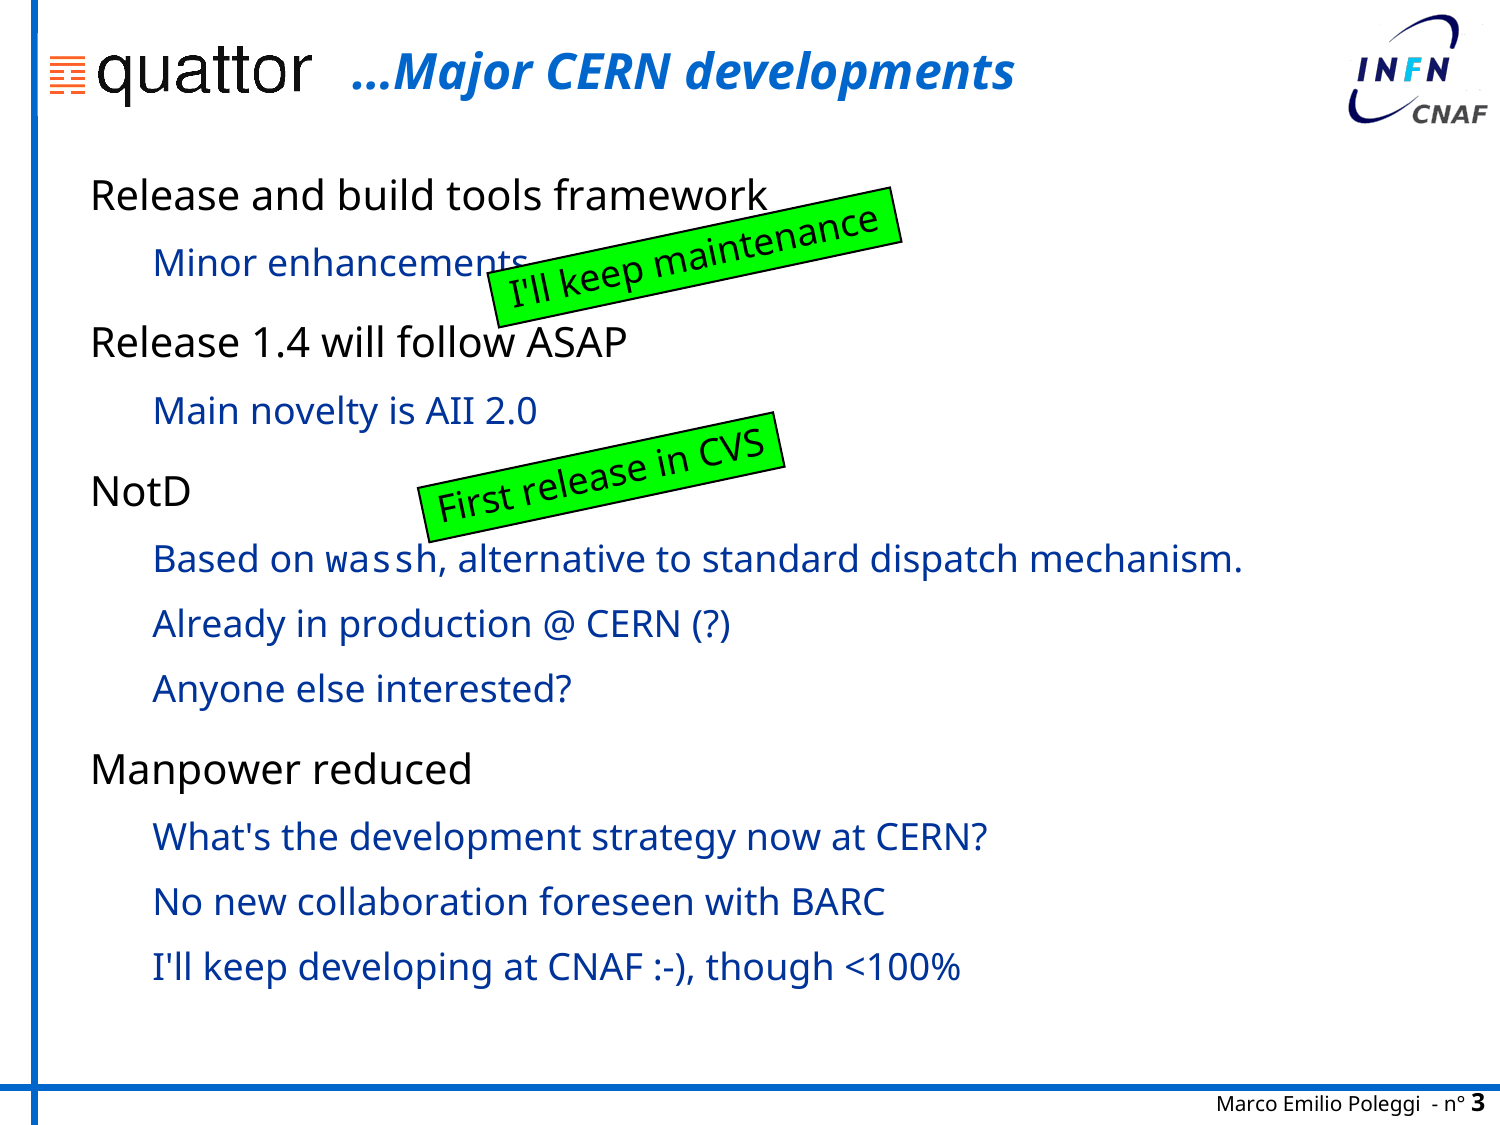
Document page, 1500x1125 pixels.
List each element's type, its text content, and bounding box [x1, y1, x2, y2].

picture [1347, 13, 1489, 125]
title …Major CERN developments [337, 35, 1381, 112]
text_box I'll keep maintenance [487, 187, 902, 328]
list Release and build tools framework Minor enhancements Release 1.4 will follow ASAP Main novelty is AII 2.0 NotD Based on wassh, alternative to standard dispatch mechanism. Already in production @ CERN (?) Anyone else interested? Manpower reduced What's the development strategy now at CERN? No new collaboration foreseen with BARC I'll keep developing at CNAF :-), though <100% [74, 157, 1461, 1033]
text_box First release in CVS [417, 412, 785, 543]
